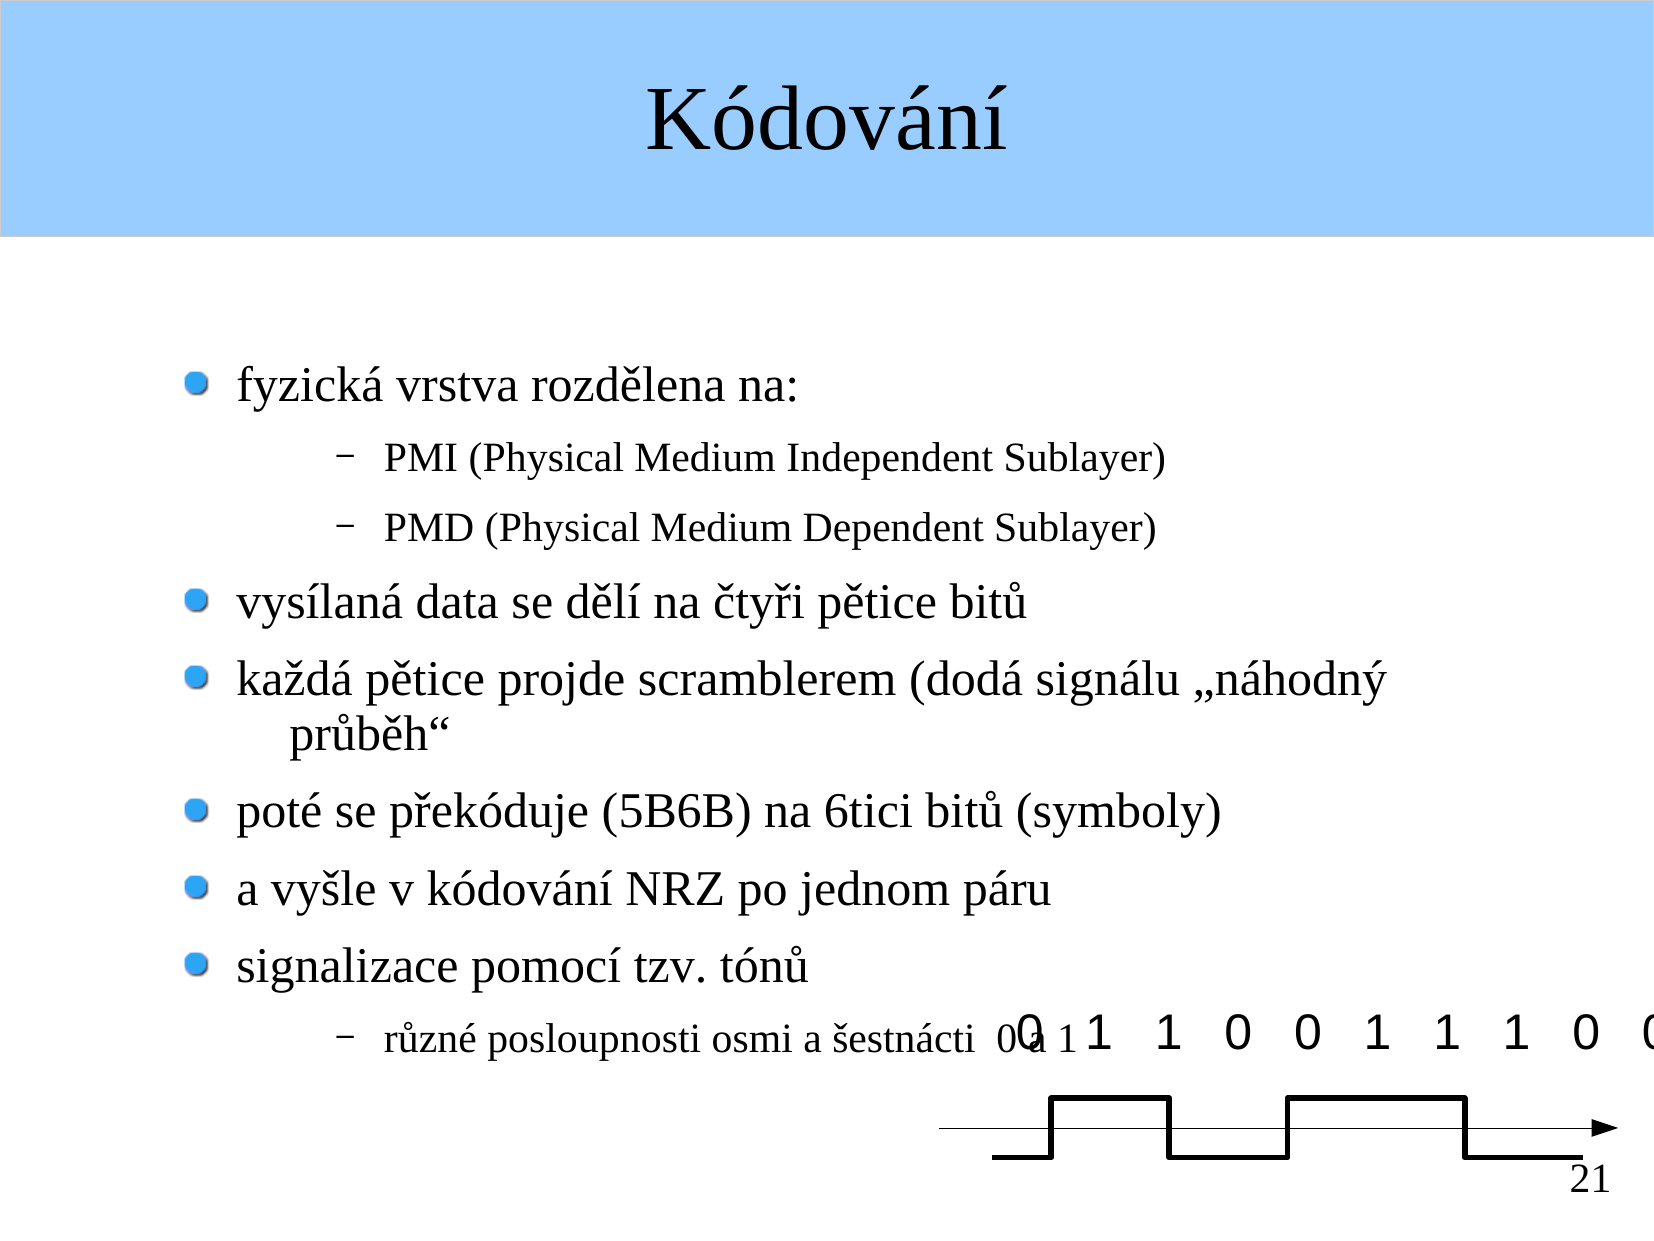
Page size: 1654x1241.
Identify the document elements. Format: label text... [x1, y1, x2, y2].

text_box 0 1 1 0 0 1 1 1 0 0 [1015, 1003, 1559, 1075]
title Kódování [0, 0, 1654, 237]
list fyzická vrstva rozdělena na: PMI (Physical Medium Independent Sublayer) PMD (Physical Medium Dependent Sublayer) vysílaná data se dělí na čtyři pětice bitů každá pětice projde scramblerem (dodá signálu „náhodný průběh“ poté se překóduje (5B6B) na 6tici bitů (symboly) a vyšle v kódování NRZ po jednom páru signalizace pomocí tzv. tónů různé posloupnosti osmi a šestnácti 0 a 1 [147, 356, 1506, 1184]
